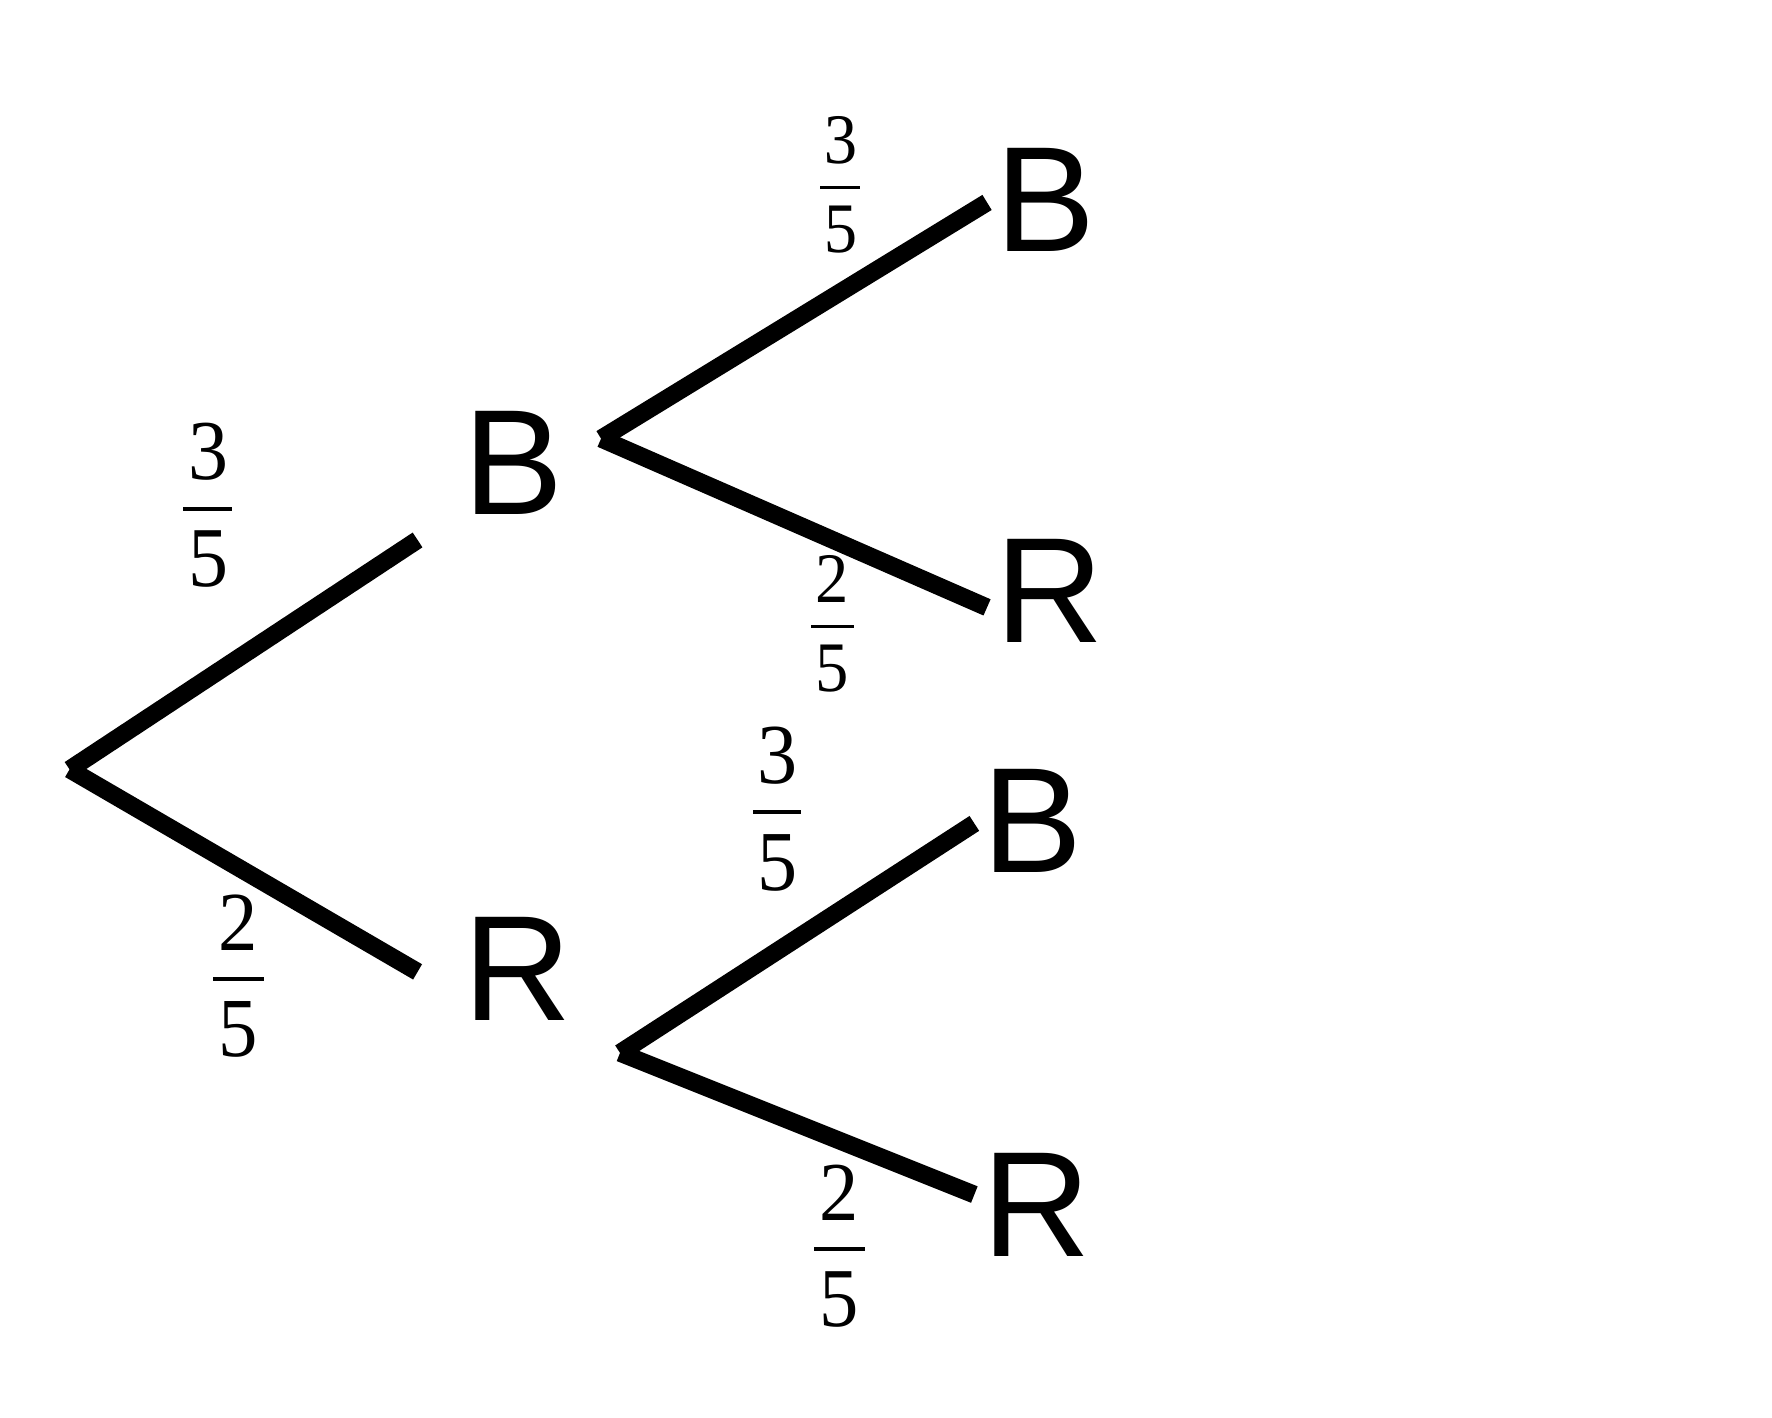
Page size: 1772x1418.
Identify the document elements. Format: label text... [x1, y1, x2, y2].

chart [188, 877, 285, 1077]
text_box R [980, 499, 1139, 708]
chart [798, 101, 878, 271]
chart [727, 539, 872, 912]
chart [158, 404, 254, 608]
text_box B [968, 728, 1095, 938]
text_box R [449, 877, 608, 1086]
text_box R [968, 1113, 1127, 1323]
text_box B [449, 371, 576, 580]
chart [789, 1147, 886, 1347]
text_box B [980, 107, 1108, 317]
